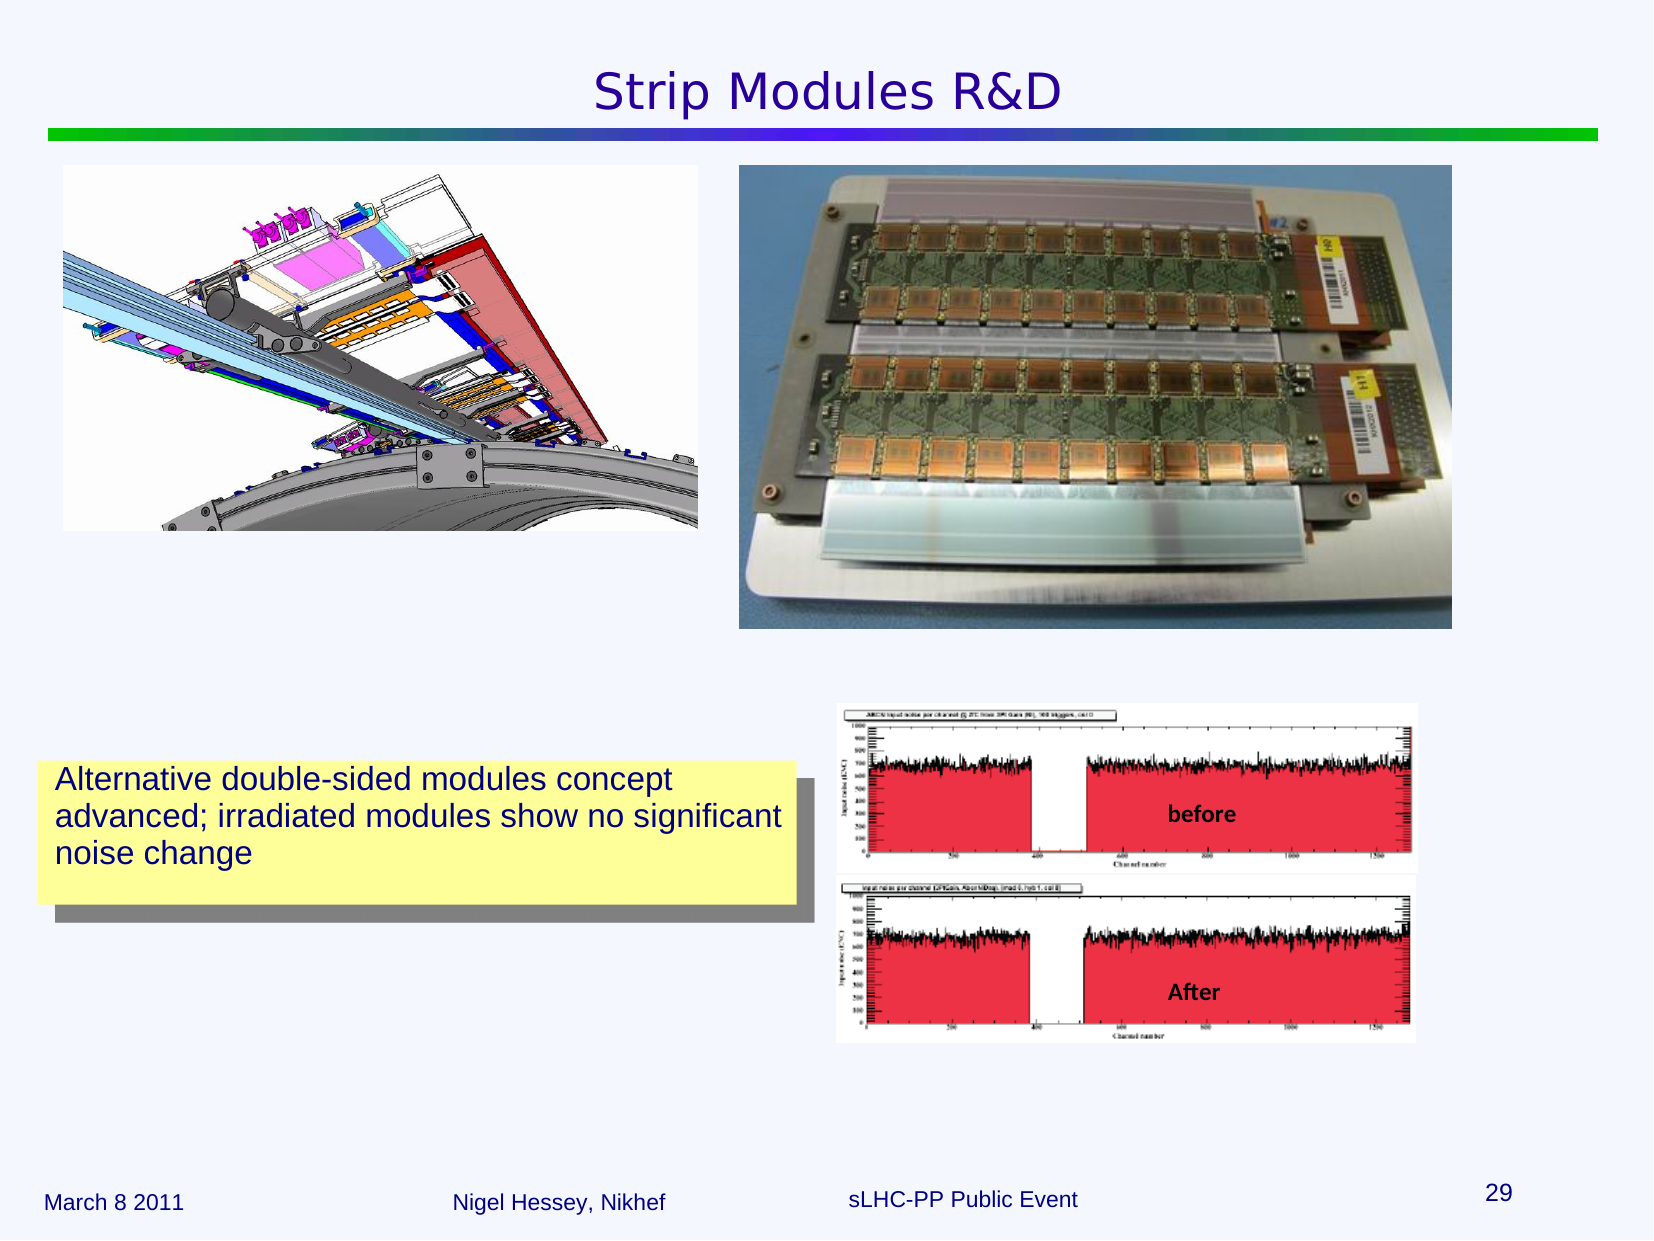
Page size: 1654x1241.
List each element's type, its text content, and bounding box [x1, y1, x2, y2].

picture [837, 703, 1418, 873]
text_box before [1152, 790, 1252, 835]
text_box Alternative double-sided modules concept advanced; irradiated modules show no significant noise change [37, 760, 797, 905]
picture [739, 165, 1452, 629]
text_box After [1153, 967, 1236, 1013]
picture [48, 128, 95, 141]
title Strip Modules R&D [95, 37, 1563, 146]
picture [63, 165, 698, 531]
picture [1563, 128, 1598, 141]
picture [836, 875, 1416, 1043]
